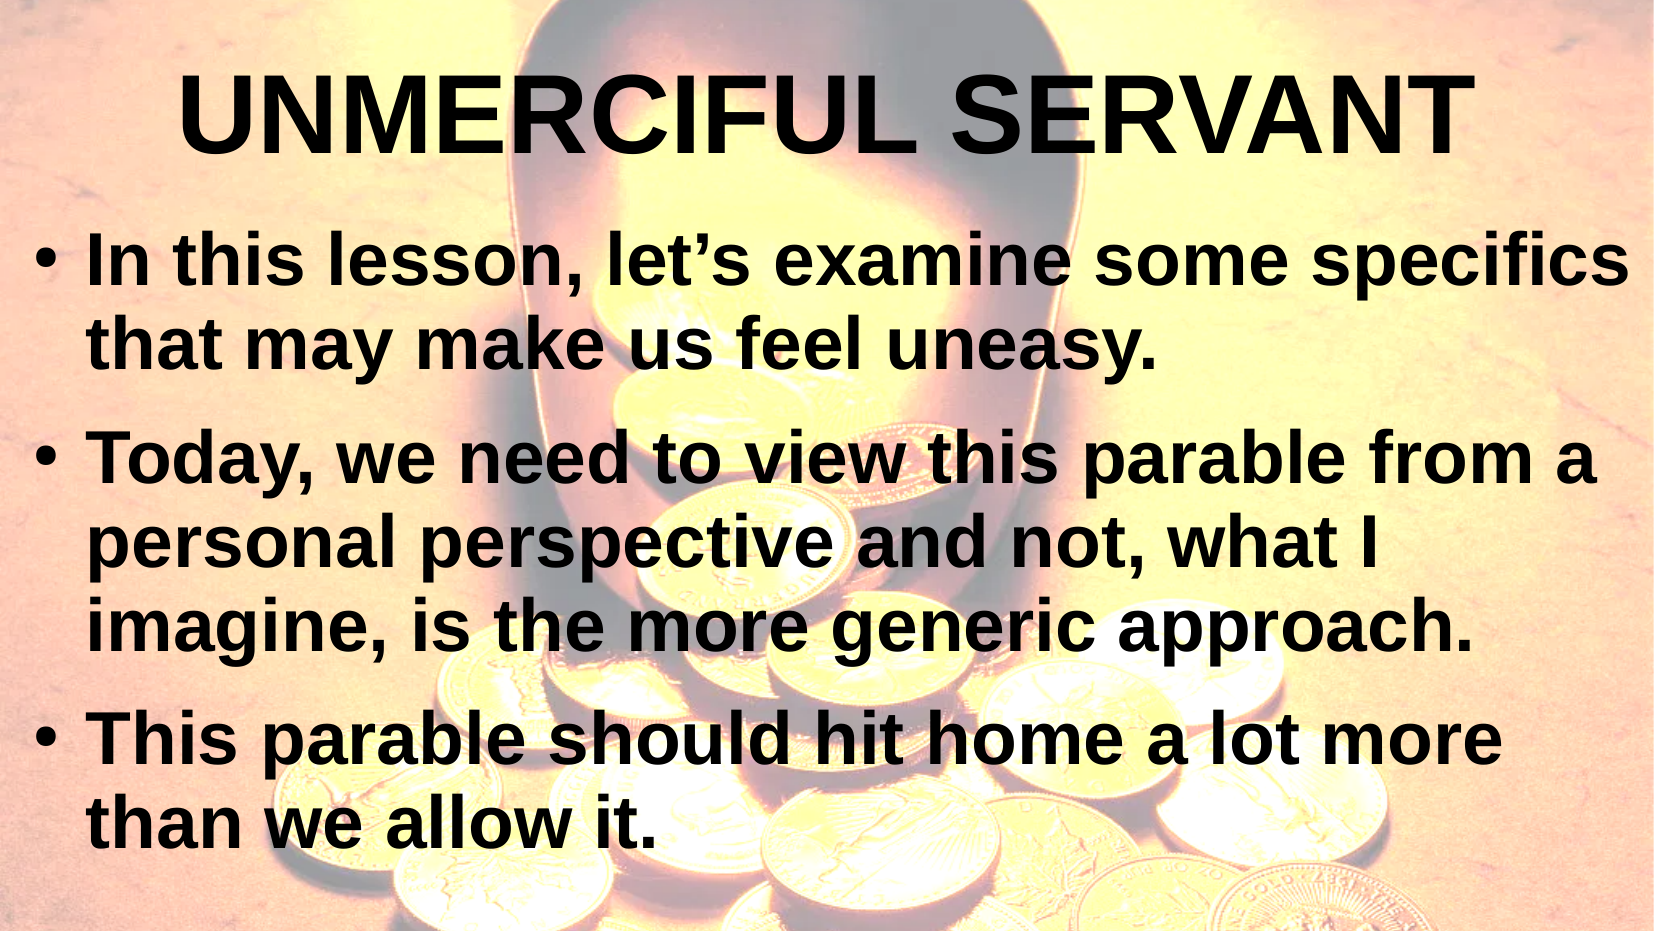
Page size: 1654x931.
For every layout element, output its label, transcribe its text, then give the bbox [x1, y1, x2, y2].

picture [0, 0, 1654, 931]
title UNMERCIFUL SERVANT [82, 37, 1571, 193]
list In this lesson, let’s examine some specifics that may make us feel uneasy. Today, we need to view this parable from a personal perspective and not, what I imagine, is the more generic approach. This parable should hit home a lot more than we allow it. [15, 217, 1636, 931]
